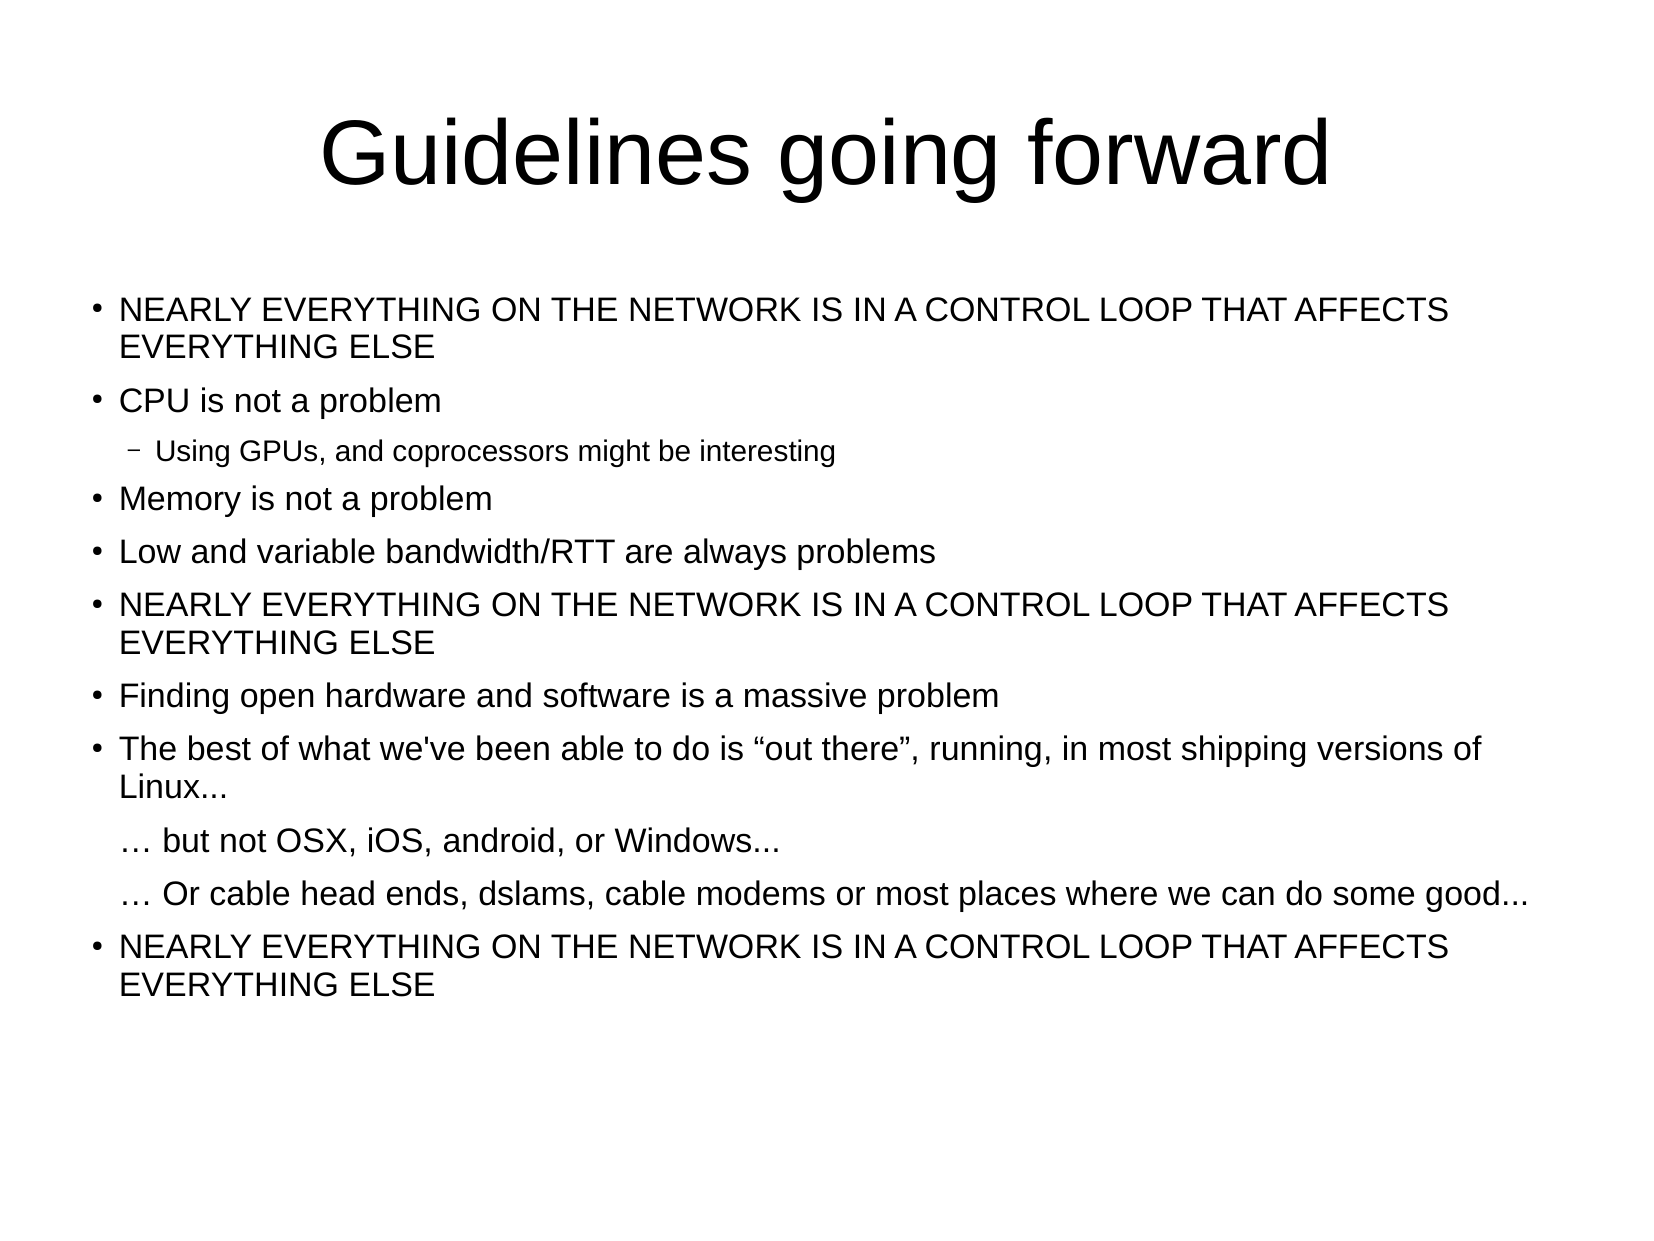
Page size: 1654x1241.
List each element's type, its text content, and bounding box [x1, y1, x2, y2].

list NEARLY EVERYTHING ON THE NETWORK IS IN A CONTROL LOOP THAT AFFECTS EVERYTHING ELSE CPU is not a problem Using GPUs, and coprocessors might be interesting Memory is not a problem Low and variable bandwidth/RTT are always problems NEARLY EVERYTHING ON THE NETWORK IS IN A CONTROL LOOP THAT AFFECTS EVERYTHING ELSE Finding open hardware and software is a massive problem The best of what we've been able to do is “out there”, running, in most shipping versions of Linux... … but not OSX, iOS, android, or Windows... … Or cable head ends, dslams, cable modems or most places where we can do some good... NEARLY EVERYTHING ON THE NETWORK IS IN A CONTROL LOOP THAT AFFECTS EVERYTHING ELSE [82, 290, 1571, 1010]
title Guidelines going forward [82, 49, 1571, 257]
